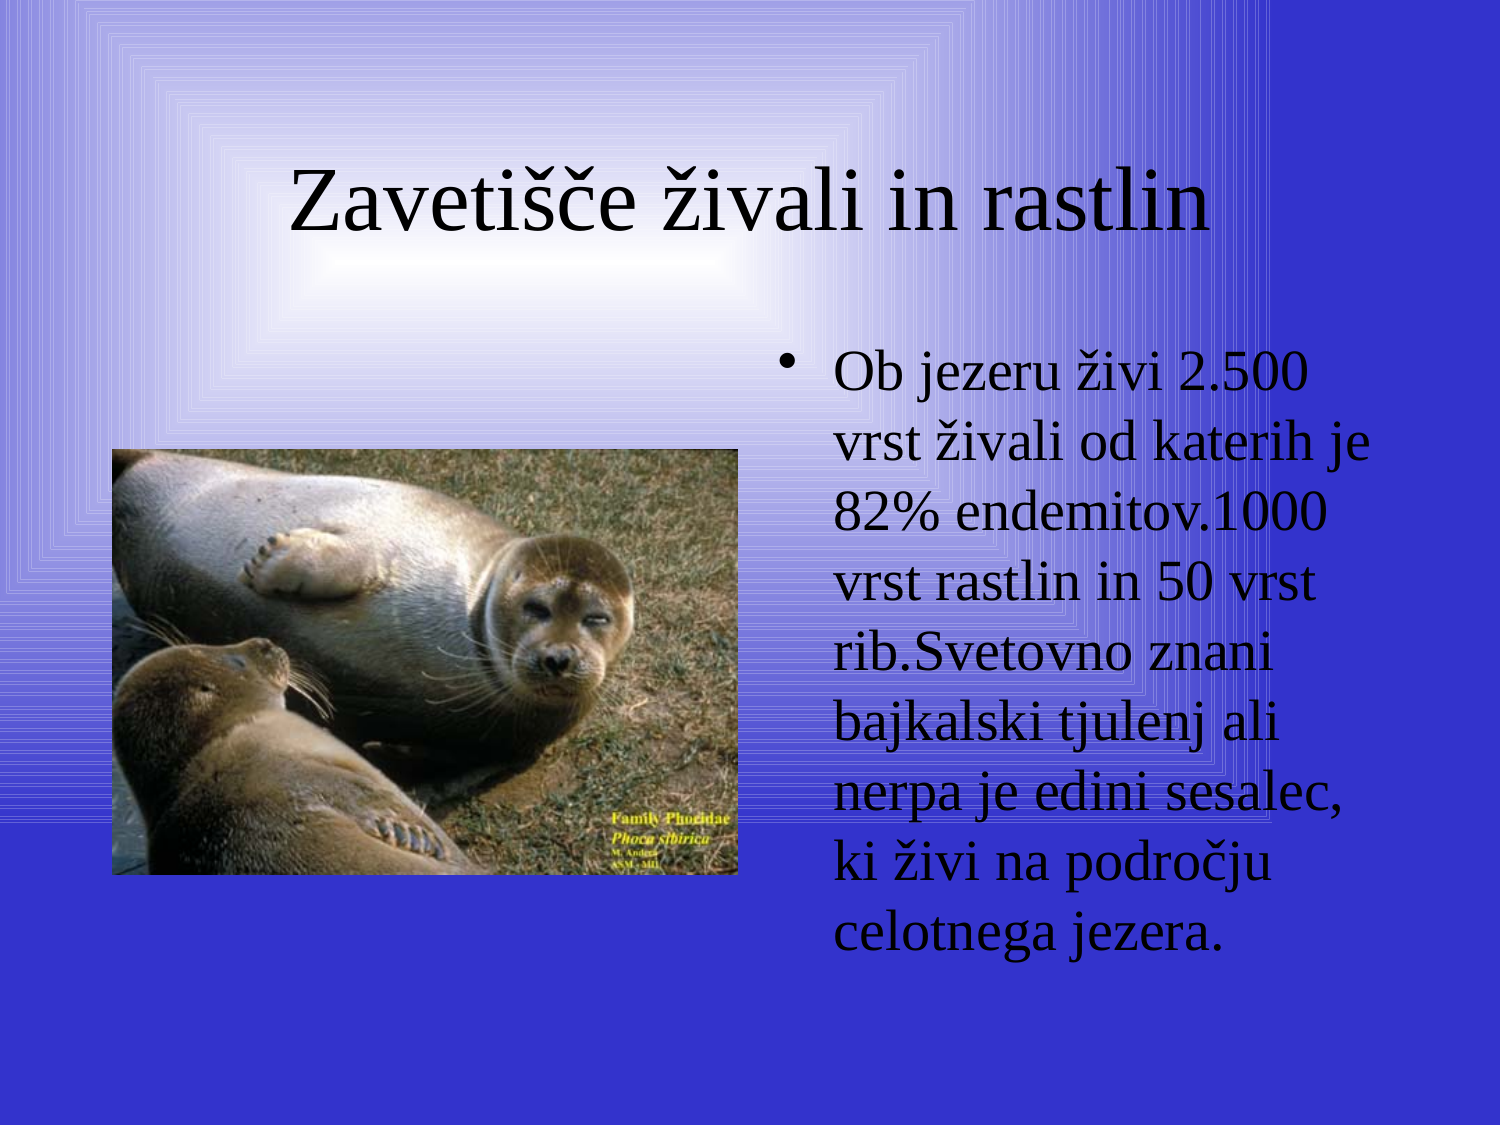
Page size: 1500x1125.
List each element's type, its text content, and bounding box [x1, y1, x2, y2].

title Zavetišče živali in rastlin [112, 99, 1388, 288]
picture [112, 449, 738, 875]
list Ob jezeru živi 2.500 vrst živali od katerih je 82% endemitov.1000 vrst rastlin in 50 vrst rib.Svetovno znani bajkalski tjulenj ali nerpa je edini sesalec, ki živi na področju celotnega jezera. [762, 324, 1388, 1000]
